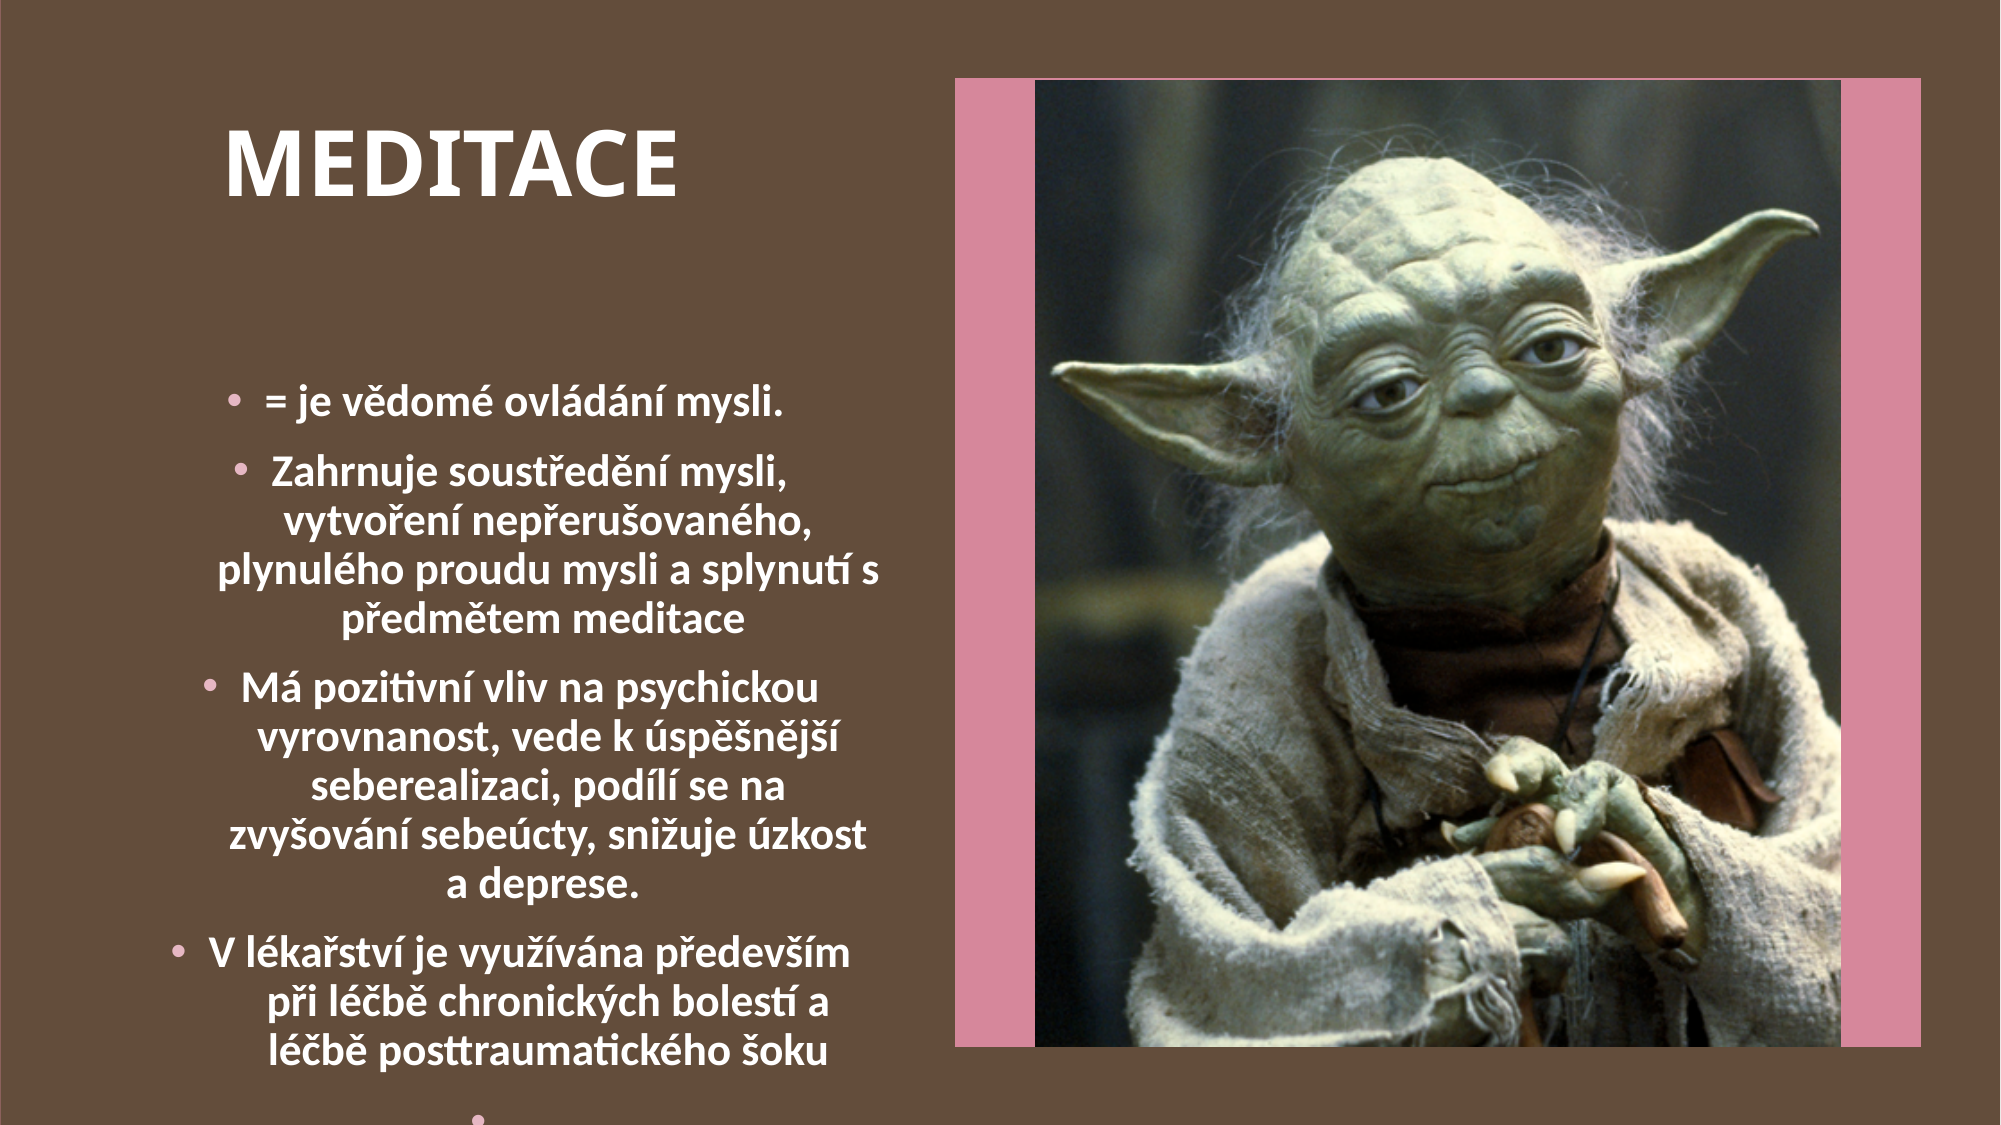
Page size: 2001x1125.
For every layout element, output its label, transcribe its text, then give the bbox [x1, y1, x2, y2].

picture [1035, 81, 1841, 1048]
list = je vědomé ovládání mysli. Zahrnuje soustředění mysli, vytvoření nepřerušovaného, plynulého proudu mysli a splynutí s předmětem meditace Má pozitivní vliv na psychickou vyrovnanost, vede k úspěšnější seberealizaci, podílí se na zvyšování sebeúcty, snižuje úzkost a deprese. V lékařství je využívána především při léčbě chronických bolestí a léčbě posttraumatického šoku [127, 370, 896, 1085]
text_box [0, 0, 2000, 1125]
title MEDITACE [127, 89, 776, 224]
